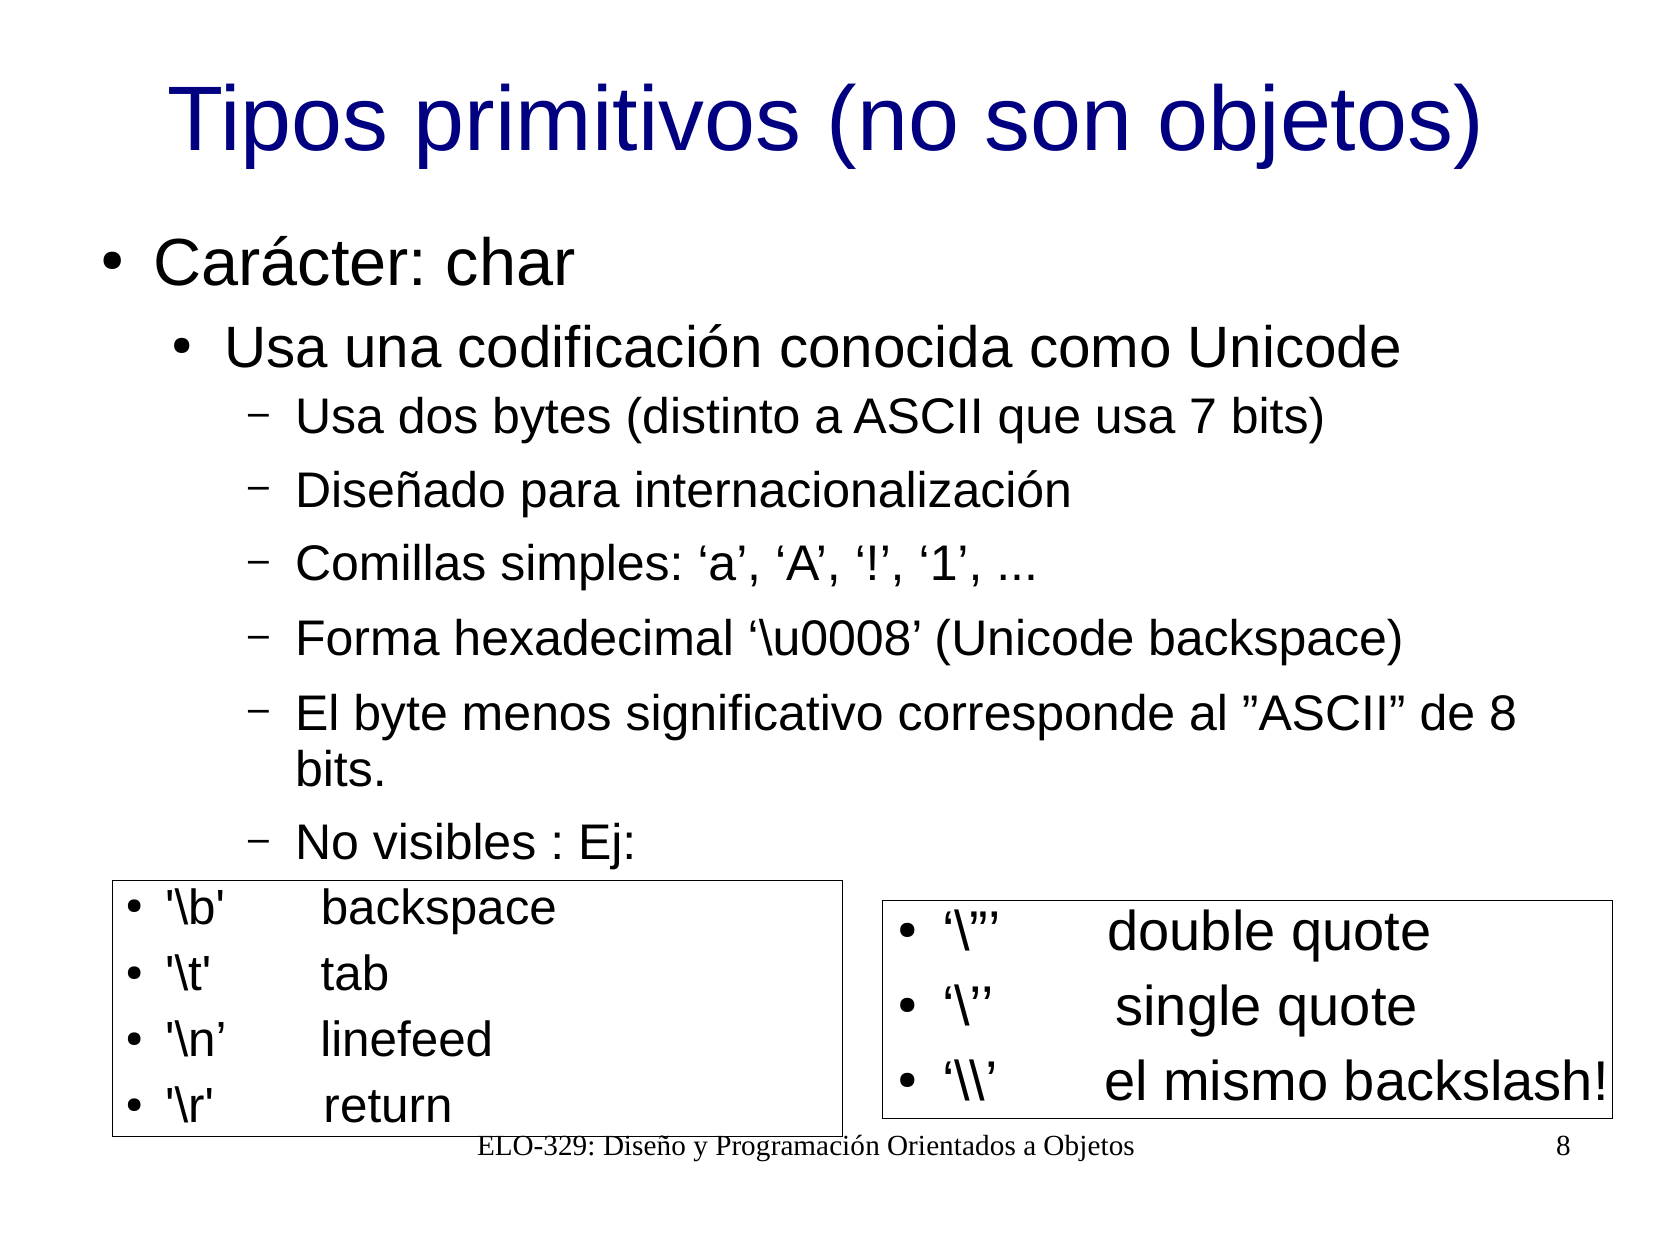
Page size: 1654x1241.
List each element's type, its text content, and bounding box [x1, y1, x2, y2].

list Carácter: char Usa una codificación conocida como Unicode Usa dos bytes (distinto a ASCII que usa 7 bits) Diseñado para internacionalización Comillas simples: ‘a’, ‘A’, ‘!’, ‘1’, ... Forma hexadecimal ‘\u0008’ (Unicode backspace)‏ El byte menos significativo corresponde al ”ASCII” de 8 bits. No visibles : Ej: [82, 225, 1538, 901]
title Tipos primitivos (no son objetos)‏ [82, 49, 1571, 188]
list ‘\”’ double quote ‘\’’ single quote ‘\\’ el mismo backslash! [882, 900, 1613, 1119]
list '\b' backspace '\t' tab '\n’ linefeed '\r' return [112, 880, 843, 1137]
